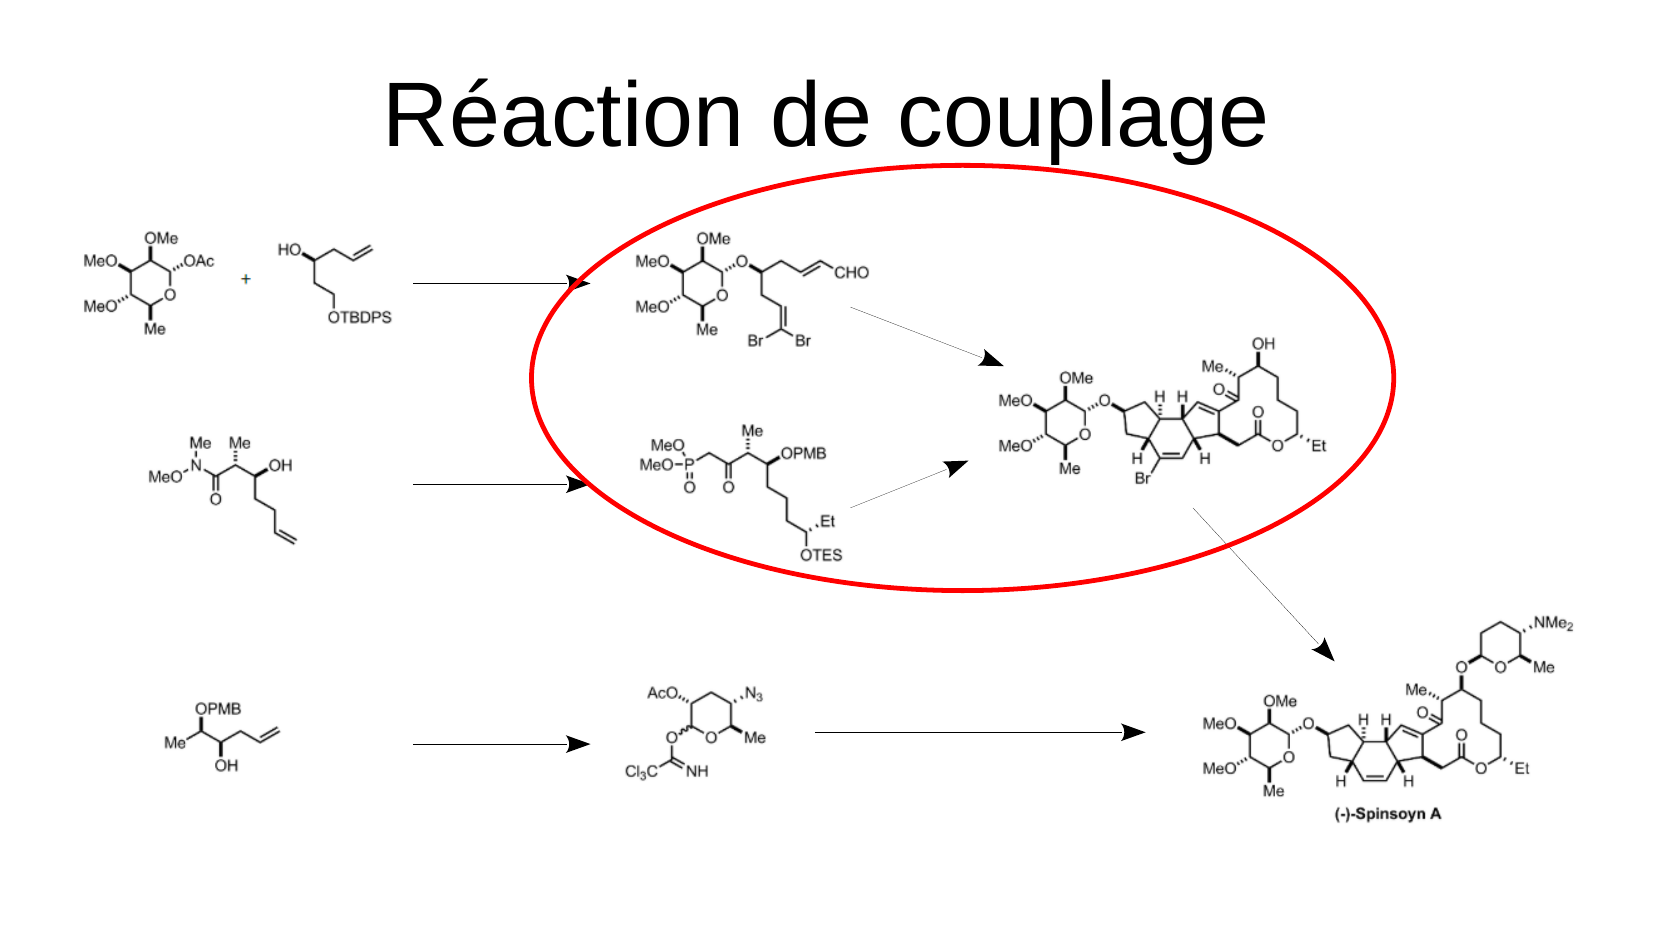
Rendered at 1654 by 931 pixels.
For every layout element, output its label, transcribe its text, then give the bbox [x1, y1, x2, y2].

picture [625, 213, 681, 242]
picture [625, 213, 890, 367]
picture [129, 425, 317, 567]
title Réaction de couplage [763, 168, 1162, 193]
picture [1362, 292, 1368, 300]
picture [607, 670, 792, 792]
picture [633, 519, 886, 603]
picture [1310, 456, 1368, 508]
title Réaction de couplage [82, 37, 1571, 193]
picture [68, 209, 414, 355]
picture [1181, 606, 1654, 839]
picture [992, 292, 1368, 508]
picture [141, 672, 295, 792]
picture [633, 394, 886, 584]
